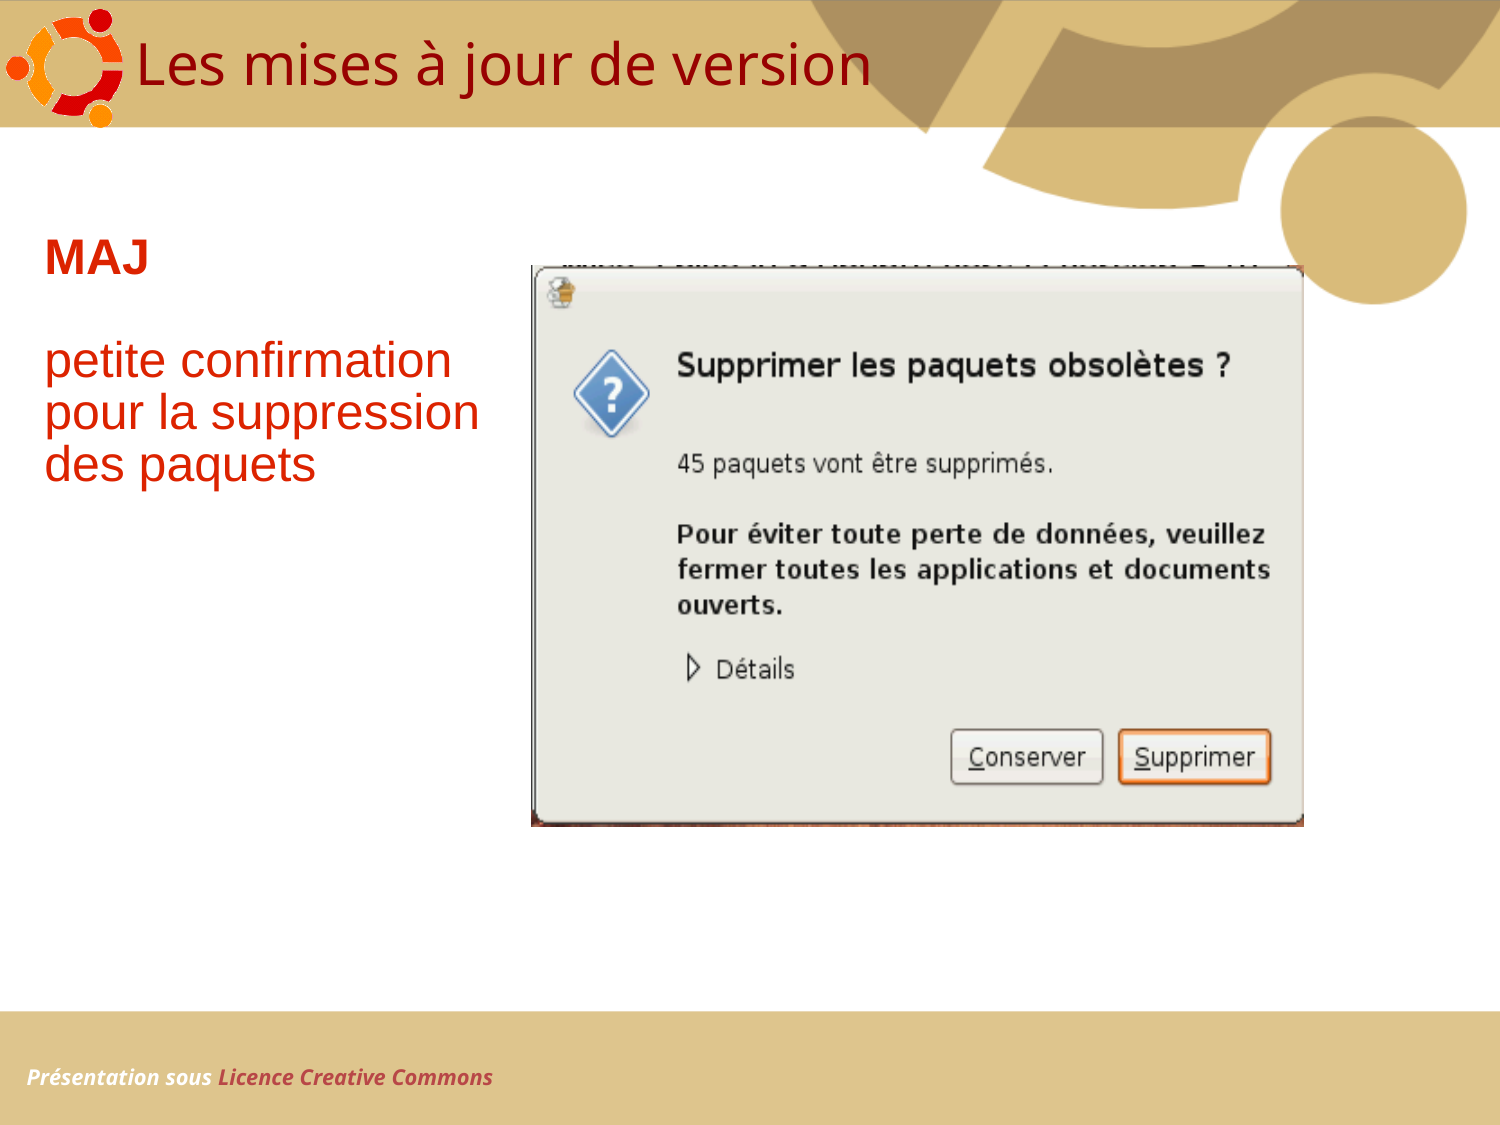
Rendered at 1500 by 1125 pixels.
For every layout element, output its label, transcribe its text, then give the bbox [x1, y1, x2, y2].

picture [0, 0, 1500, 827]
title Les mises à jour de version [135, 0, 1417, 177]
text_box MAJ petite confirmation pour la suppression des paquets [29, 225, 502, 680]
